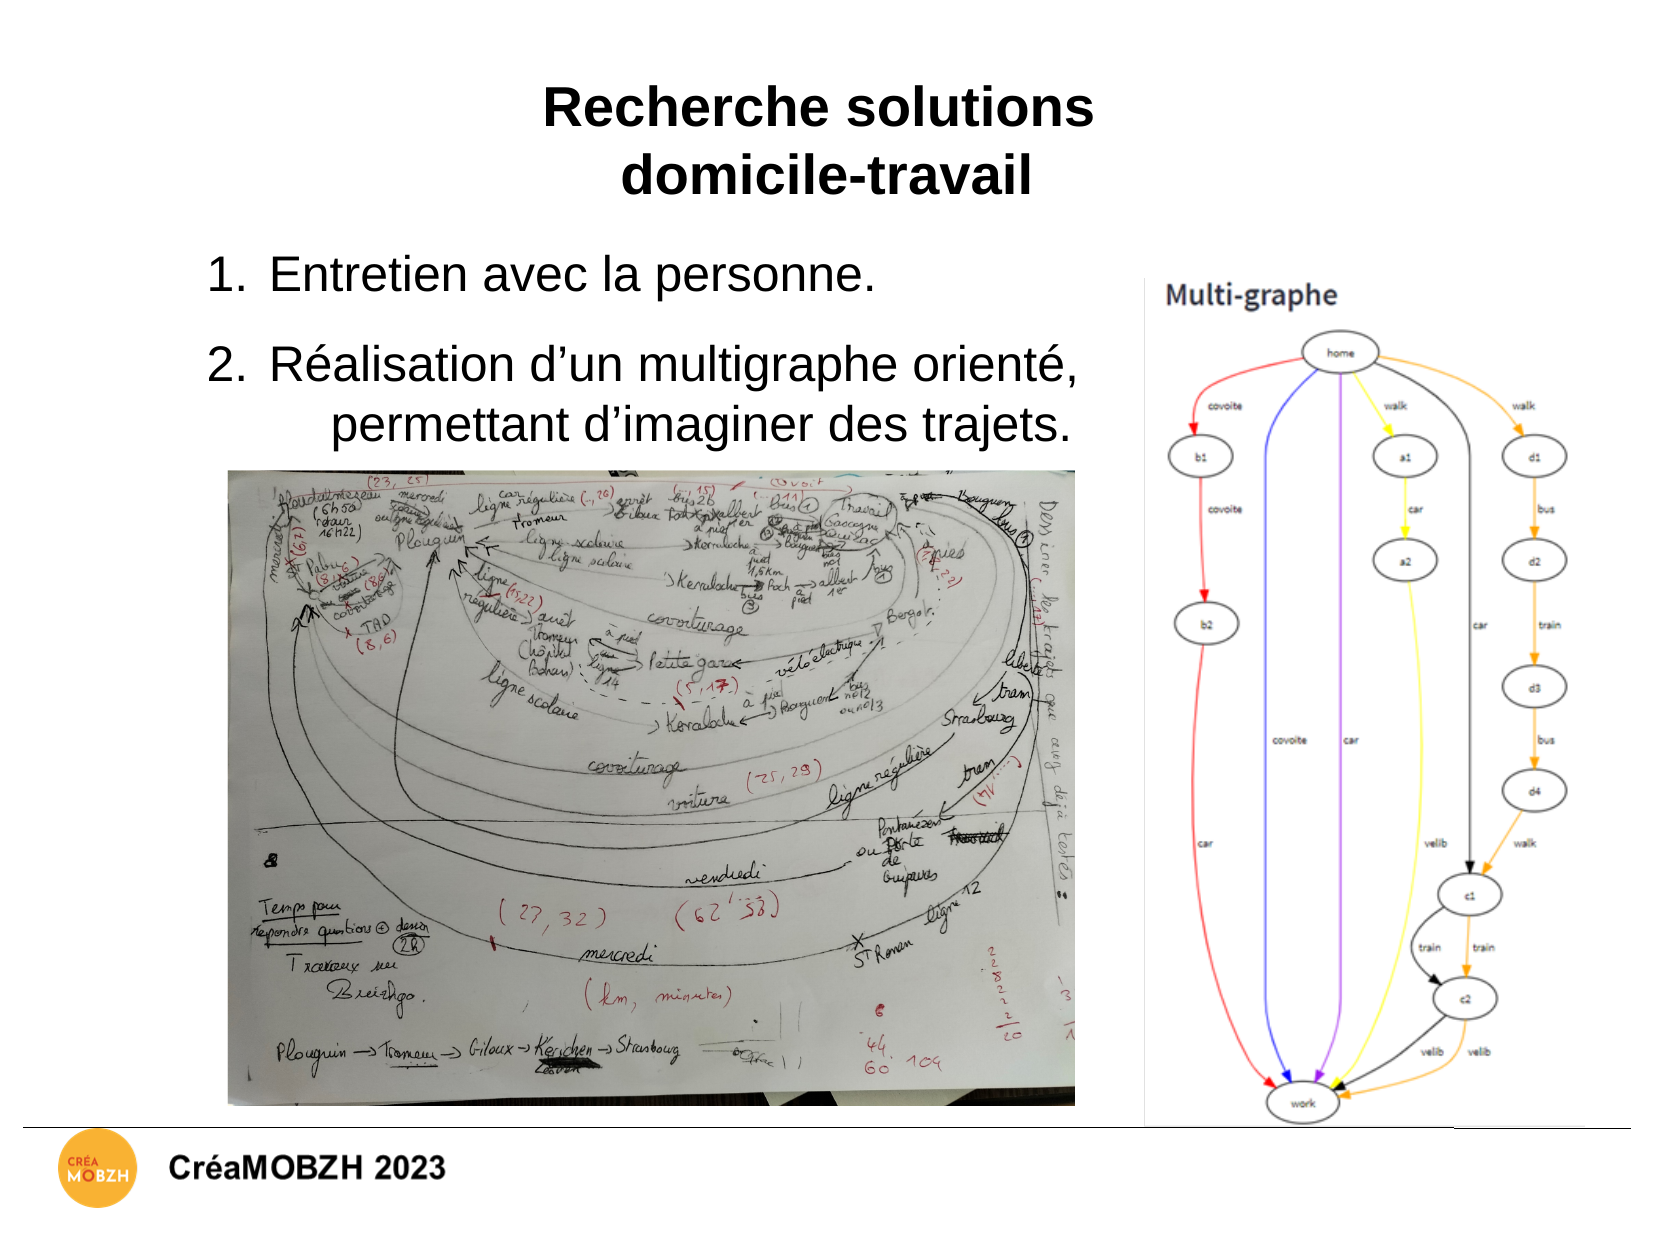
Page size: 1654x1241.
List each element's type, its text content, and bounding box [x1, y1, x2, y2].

subtitle Entretien avec la personne. Réalisation d’un multigraphe orienté, permettant d’imaginer des trajets. [206, 241, 1447, 708]
picture [1143, 278, 1585, 1128]
title Recherche solutions domicile-travail [206, 60, 1447, 206]
picture [58, 1128, 1075, 1208]
picture [227, 470, 1075, 1107]
